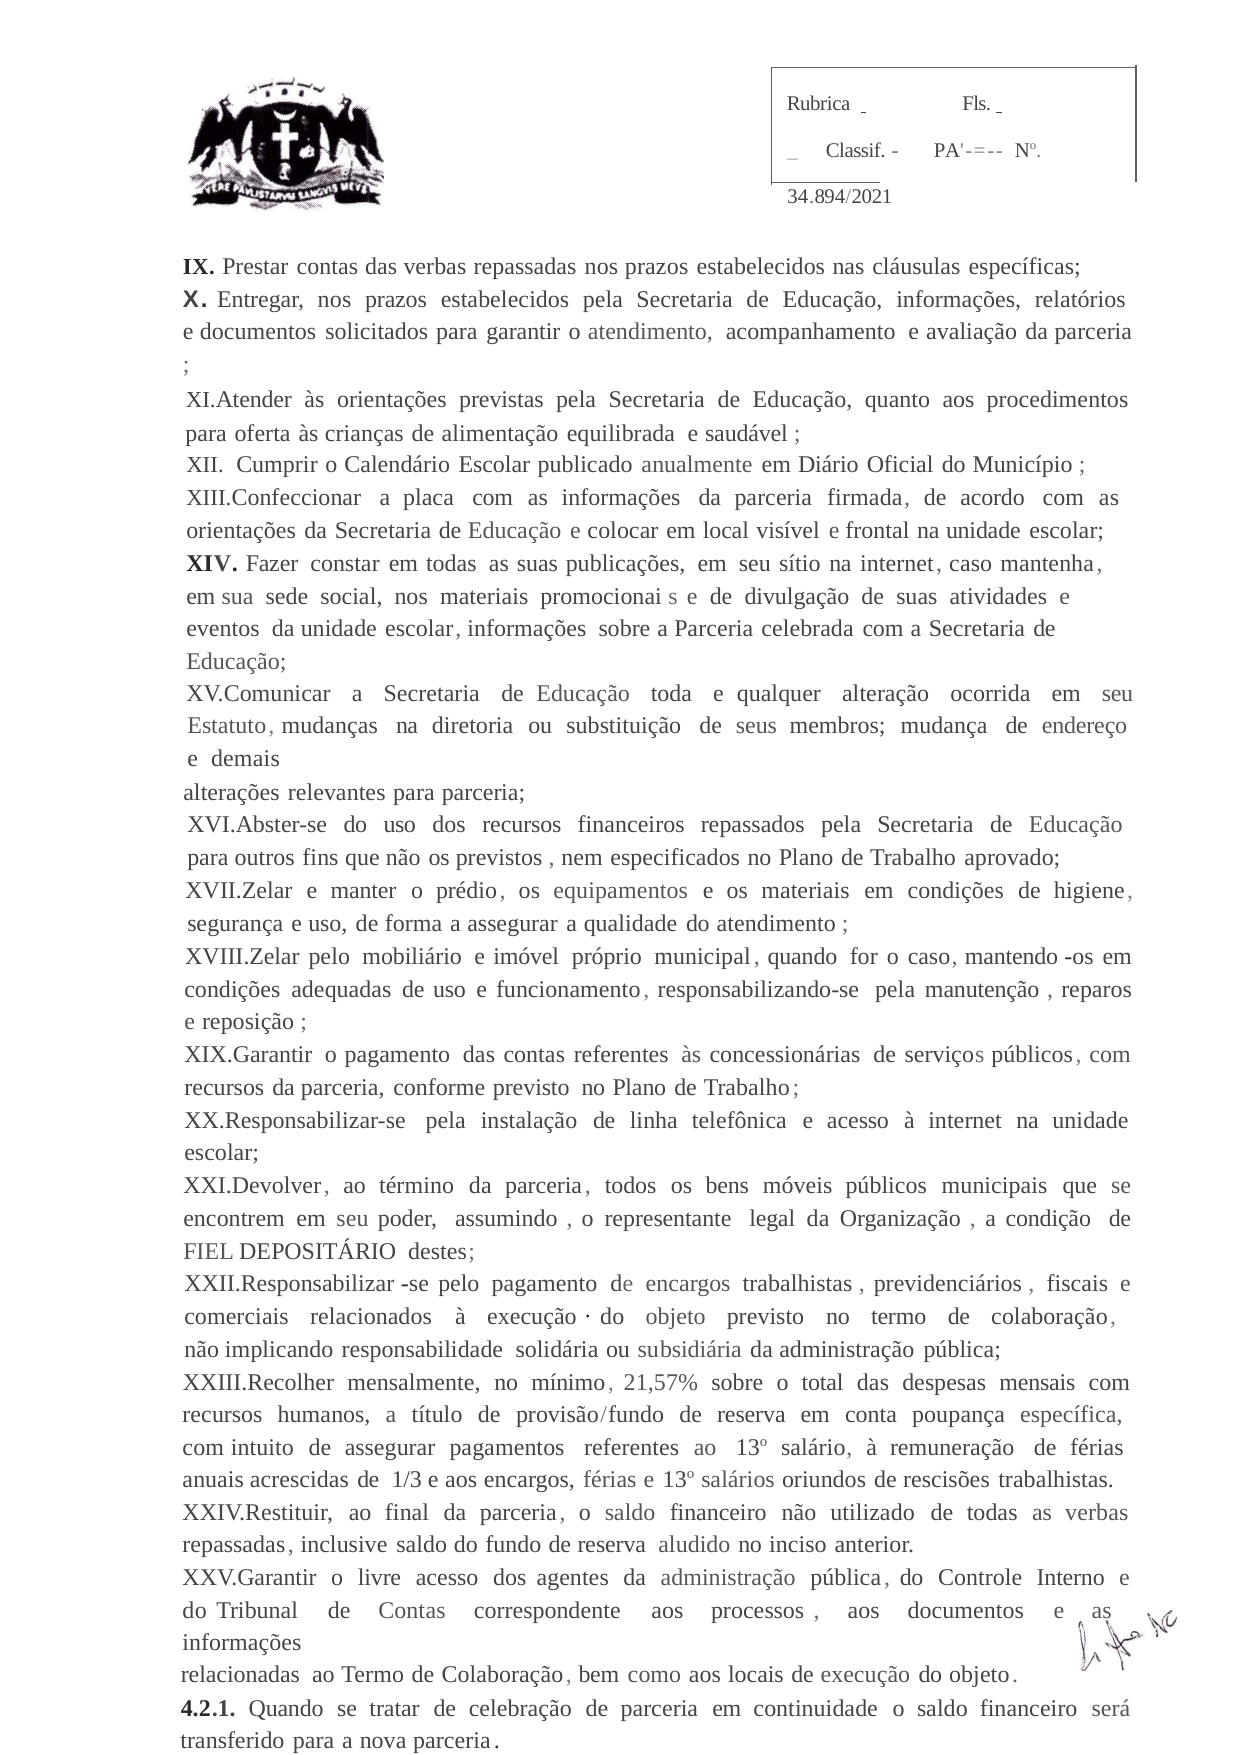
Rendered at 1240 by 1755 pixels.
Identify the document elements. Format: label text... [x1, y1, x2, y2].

text_box Rubrica Fls. _ Classif. - PA'-=-- Nº. 34.894/2021 [771, 67, 1137, 183]
text_box [1078, 1608, 1178, 1670]
text_box IX. Prestar contas das verbas repassadas nos prazos estabelecidos nas cláusulas específicas; X. Entregar, nos prazos estabelecidos pela Secretaria de Educação, informações, relatórios e documentos solicitados para garantir o atendimento, acompanhamento e avaliação da parceria ; Atender às orientações previstas pela Secretaria de Educação, quanto aos procedimentos para oferta às crianças de alimentação equilibrada e saudável ; Cumprir o Calendário Escolar publicado anualmente em Diário Oficial do Município ; Confeccionar a placa com as informações da parceria firmada, de acordo com as orientações da Secretaria de Educação e colocar em local visível e frontal na unidade escolar; XIV. Fazer constar em todas as suas publicações, em seu sítio na internet, caso mantenha, em sua sede social, nos materiais promocionai s e de divulgação de suas atividades e eventos da unidade escolar, informações sobre a Parceria celebrada com a Secretaria de Educação; Comunicar a Secretaria de Educação toda e qualquer alteração ocorrida em seu Estatuto, mudanças na diretoria ou substituição de seus membros; mudança de endereço e demais alterações relevantes para parceria; Abster-se do uso dos recursos financeiros repassados pela Secretaria de Educação para outros fins que não os previstos , nem especificados no Plano de Trabalho aprovado; Zelar e manter o prédio, os equipamentos e os materiais em condições de higiene, segurança e uso, de forma a assegurar a qualidade do atendimento ; Zelar pelo mobiliário e imóvel próprio municipal, quando for o caso, mantendo -os em condições adequadas de uso e funcionamento, responsabilizando-se pela manutenção , reparos e reposição ; Garantir o pagamento das contas referentes às concessionárias de serviços públicos, com recursos da parceria, conforme previsto no Plano de Trabalho; Responsabilizar-se pela instalação de linha telefônica e acesso à internet na unidade escolar; Devolver, ao término da parceria, todos os bens móveis públicos municipais que se encontrem em seu poder, assumindo , o representante legal da Organização , a condição de FIEL DEPOSITÁRIO destes; Responsabilizar -se pelo pagamento de encargos trabalhistas , previdenciários , fiscais e comerciais relacionados à execução · do objeto previsto no termo de colaboração, não implicando responsabilidade solidária ou subsidiária da administração pública; Recolher mensalmente, no mínimo, 21,57% sobre o total das despesas mensais com recursos humanos, a título de provisão/fundo de reserva em conta poupança específica, com intuito de assegurar pagamentos referentes ao 13º salário, à remuneração de férias anuais acrescidas de 1/3 e aos encargos, férias e 13º salários oriundos de rescisões trabalhistas. Restituir, ao final da parceria, o saldo financeiro não utilizado de todas as verbas repassadas, inclusive saldo do fundo de reserva aludido no inciso anterior. Garantir o livre acesso dos agentes da administração pública, do Controle Interno e do Tribunal de Contas correspondente aos processos , aos documentos e as informações relacionadas ao Termo de Colaboração, bem como aos locais de execução do objeto. 4.2.1. Quando se tratar de celebração de parceria em continuidade o saldo financeiro será transferido para a nova parceria. [178, 250, 1135, 1621]
text_box [188, 78, 384, 212]
